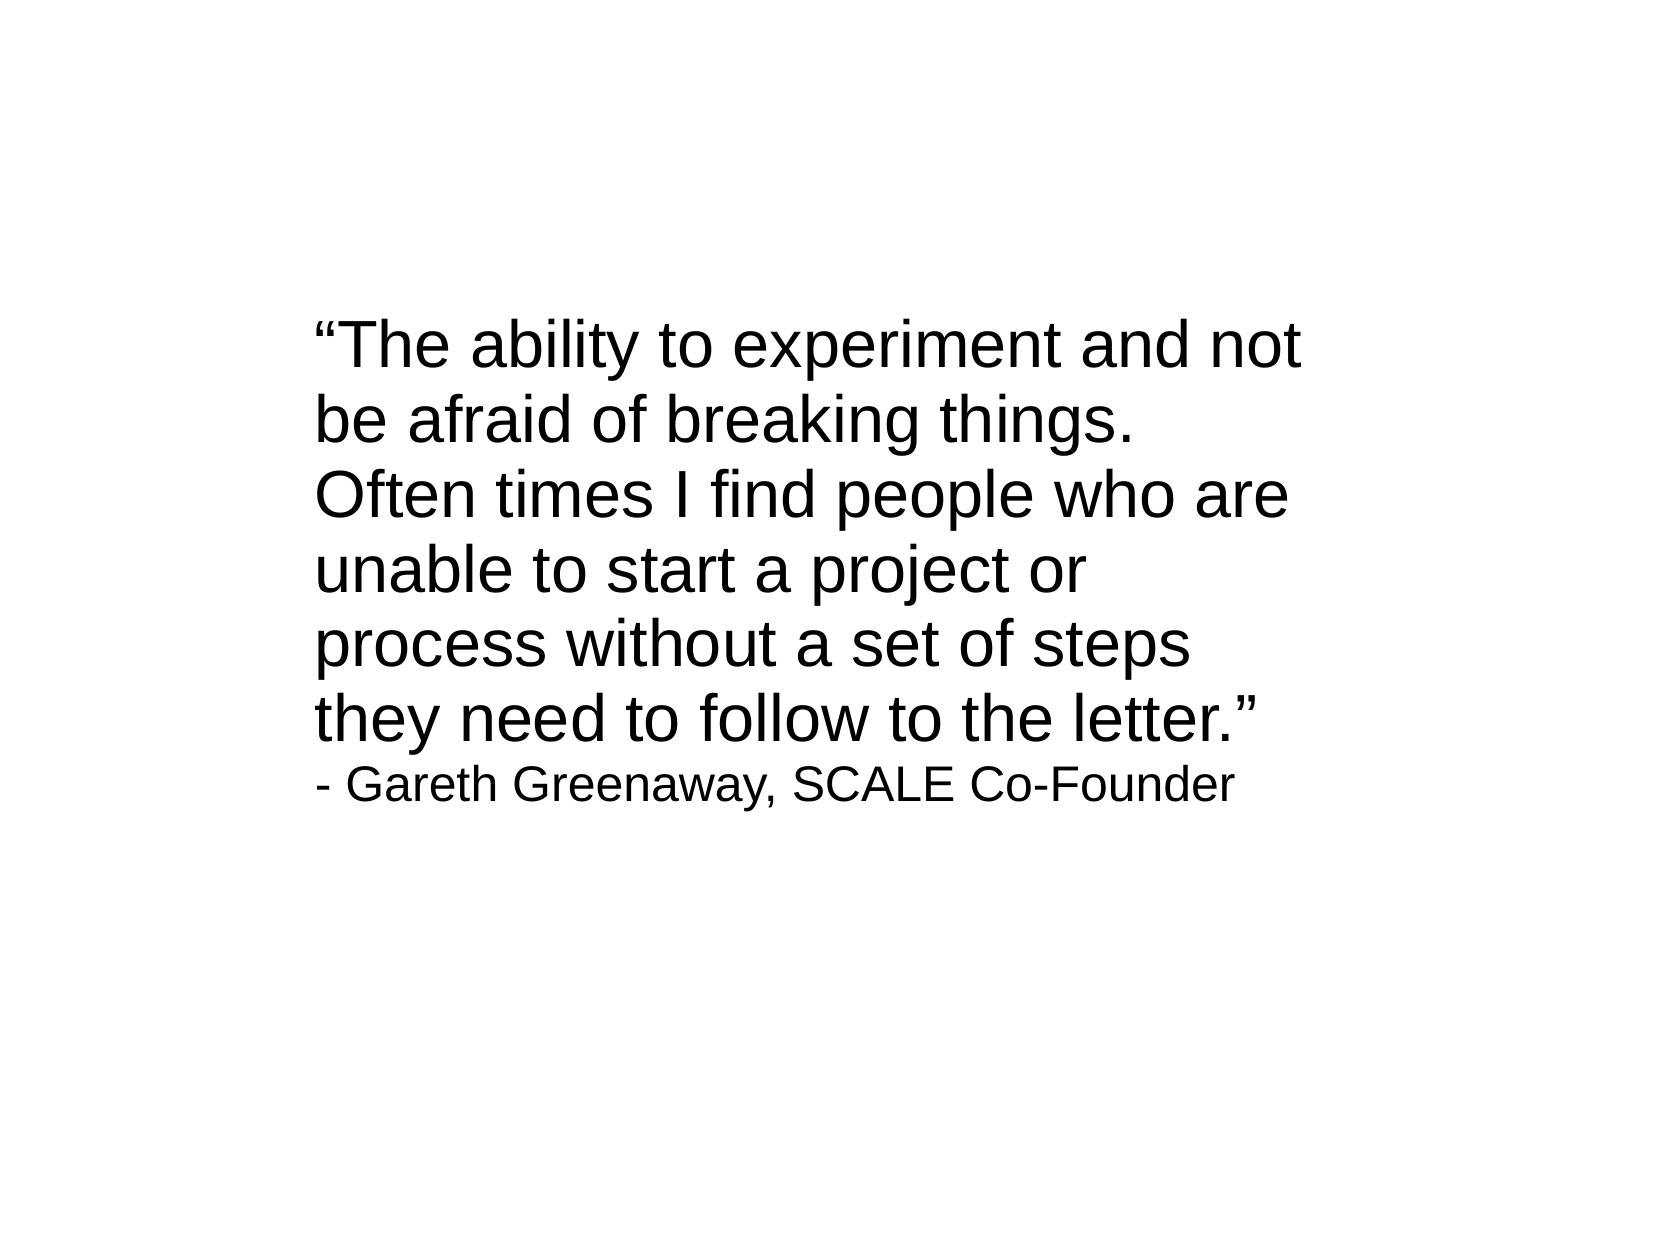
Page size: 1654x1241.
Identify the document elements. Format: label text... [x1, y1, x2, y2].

text_box “The ability to experiment and not be afraid of breaking things. Often times I find people who are unable to start a project or process without a set of steps they need to follow to the letter.” - Gareth Greenaway, SCALE Co-Founder [300, 300, 1351, 938]
